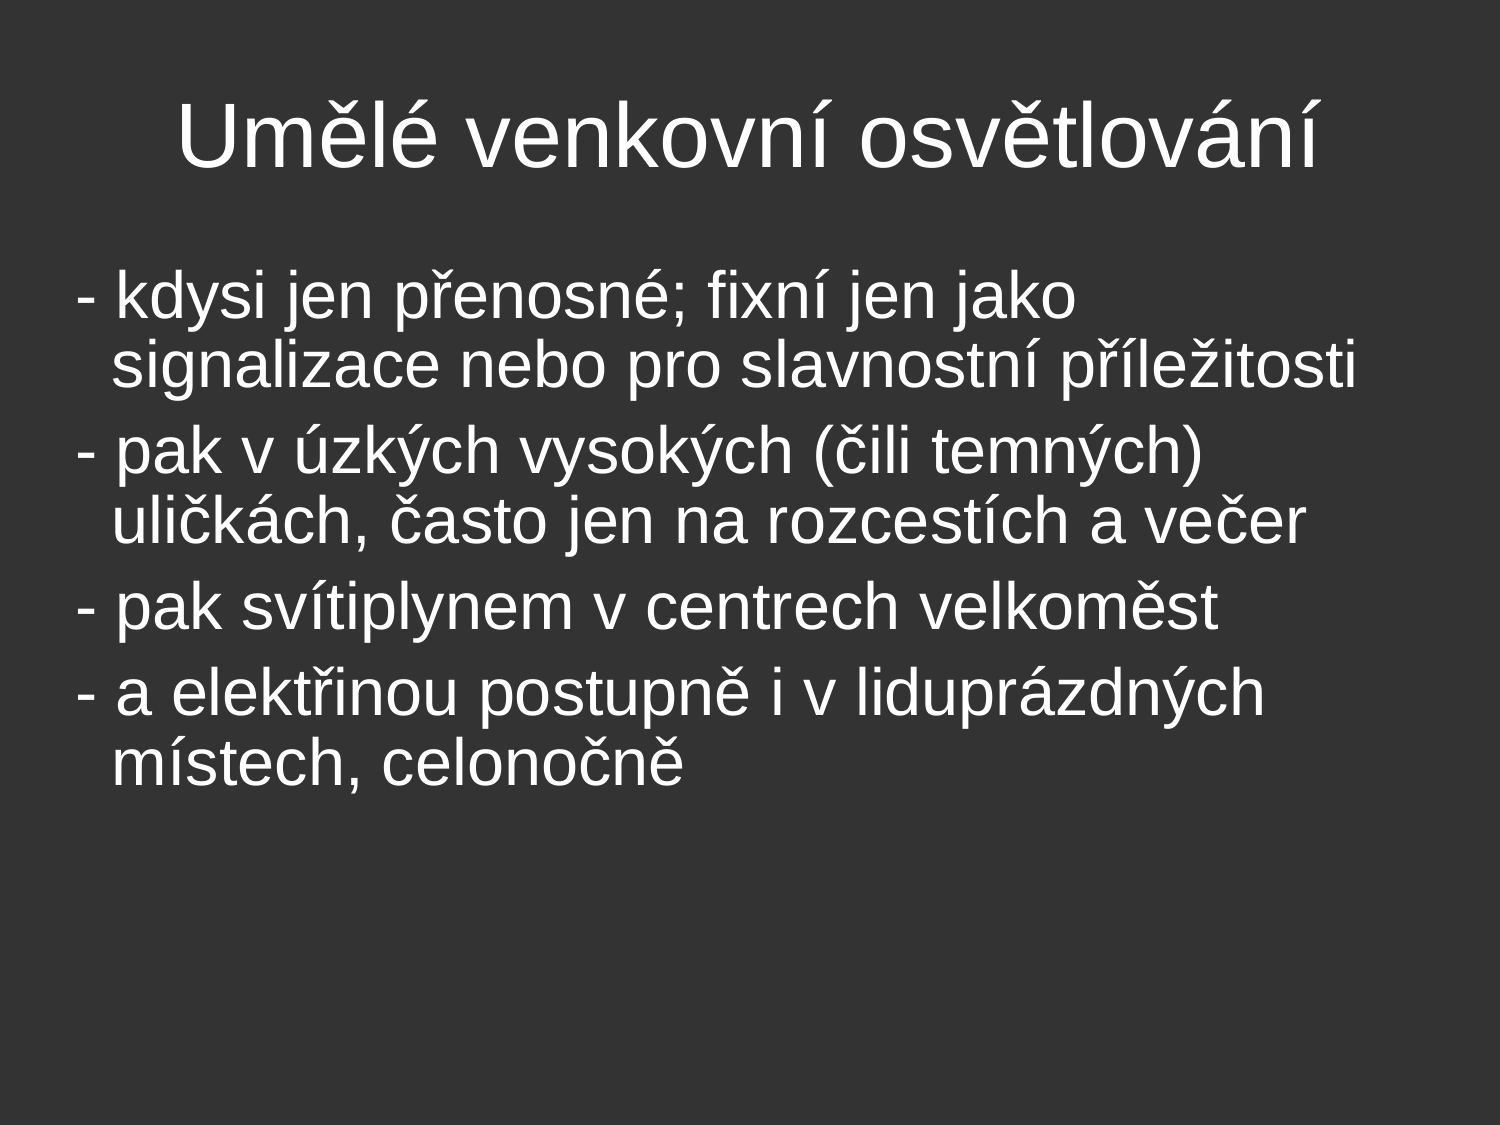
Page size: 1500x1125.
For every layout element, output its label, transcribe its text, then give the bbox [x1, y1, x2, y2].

title Umělé venkovní osvětlování [75, 21, 1425, 257]
list - kdysi jen přenosné; fixní jen jako signalizace nebo pro slavnostní příležitosti - pak v úzkých vysokých (čili temných) uličkách, často jen na rozcestích a večer - pak svítiplynem v centrech velkoměst - a elektřinou postupně i v liduprázdných místech, celonočně [75, 262, 1425, 1005]
